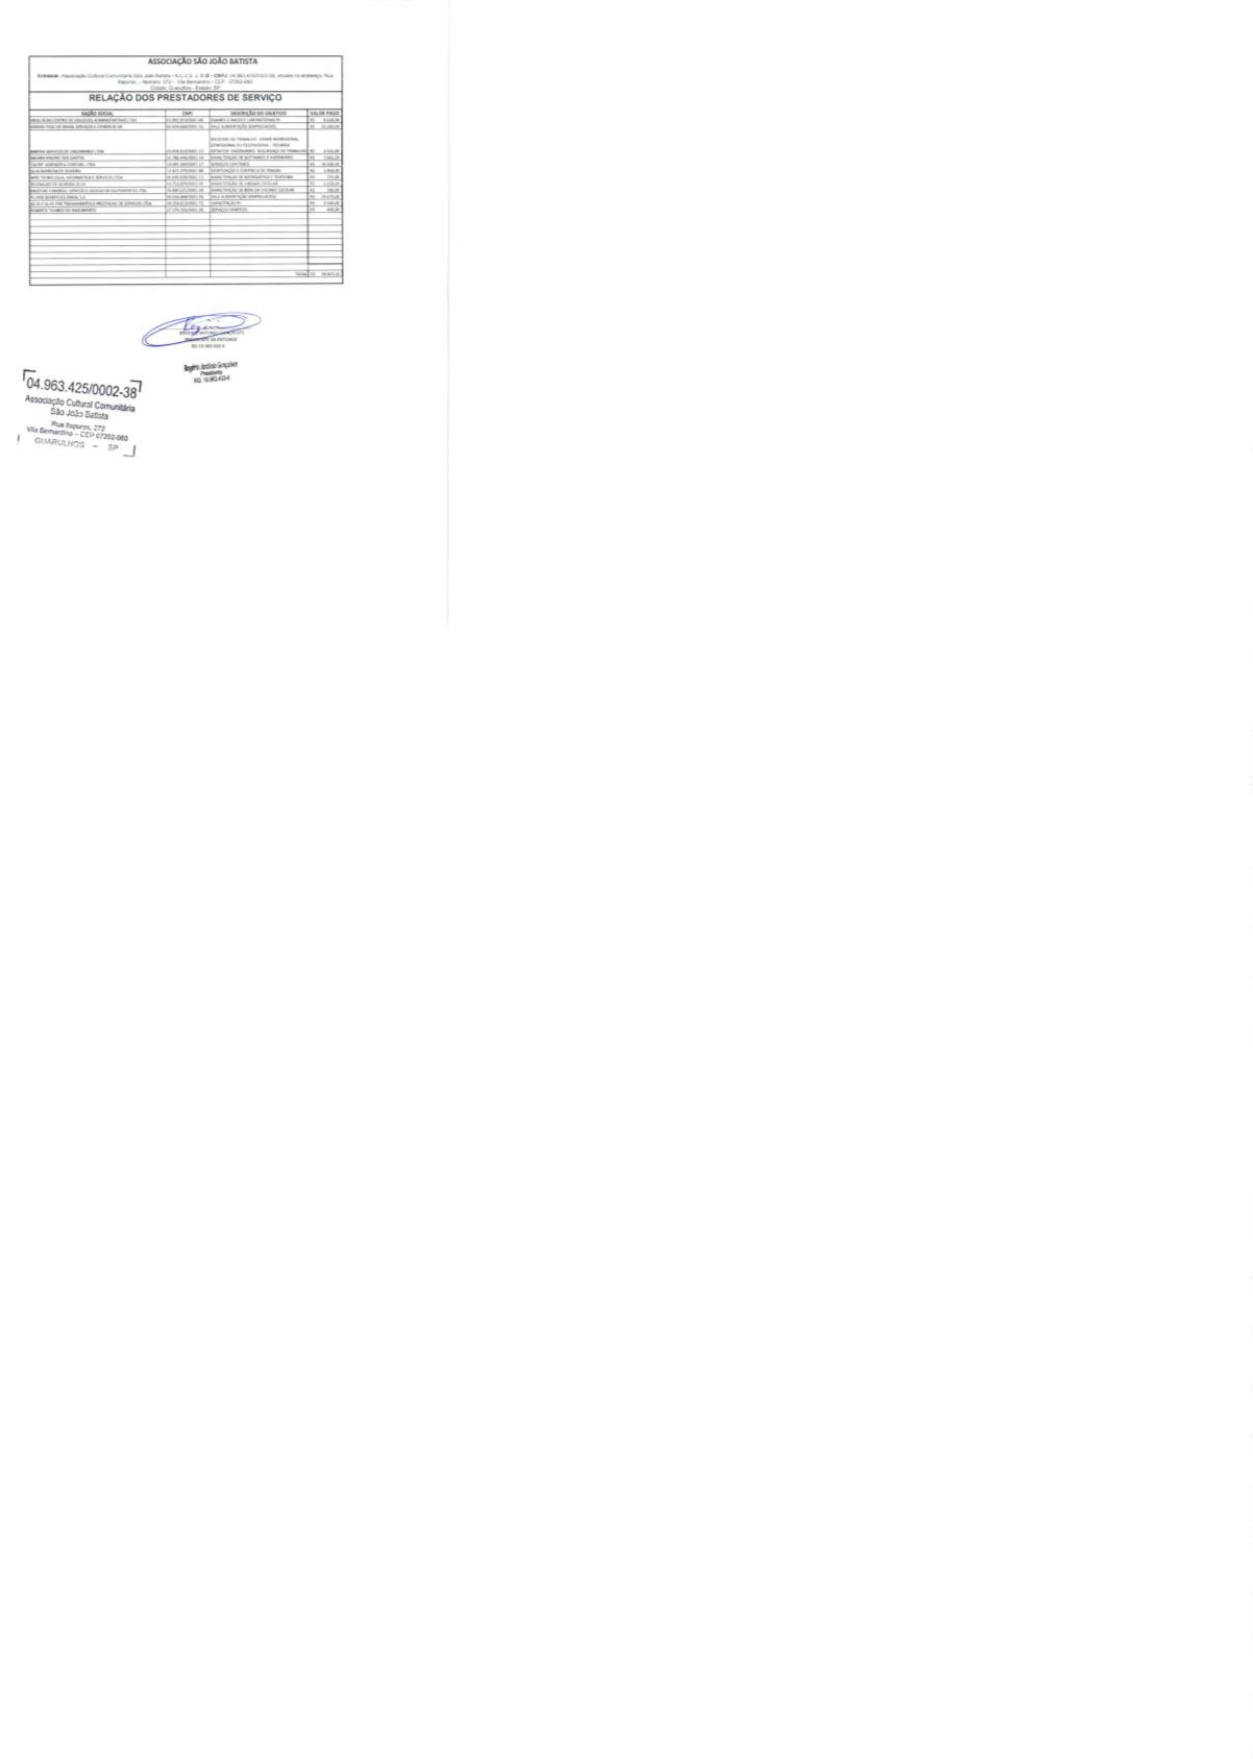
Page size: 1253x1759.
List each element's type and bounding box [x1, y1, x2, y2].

text_box [0, 0, 1252, 1759]
